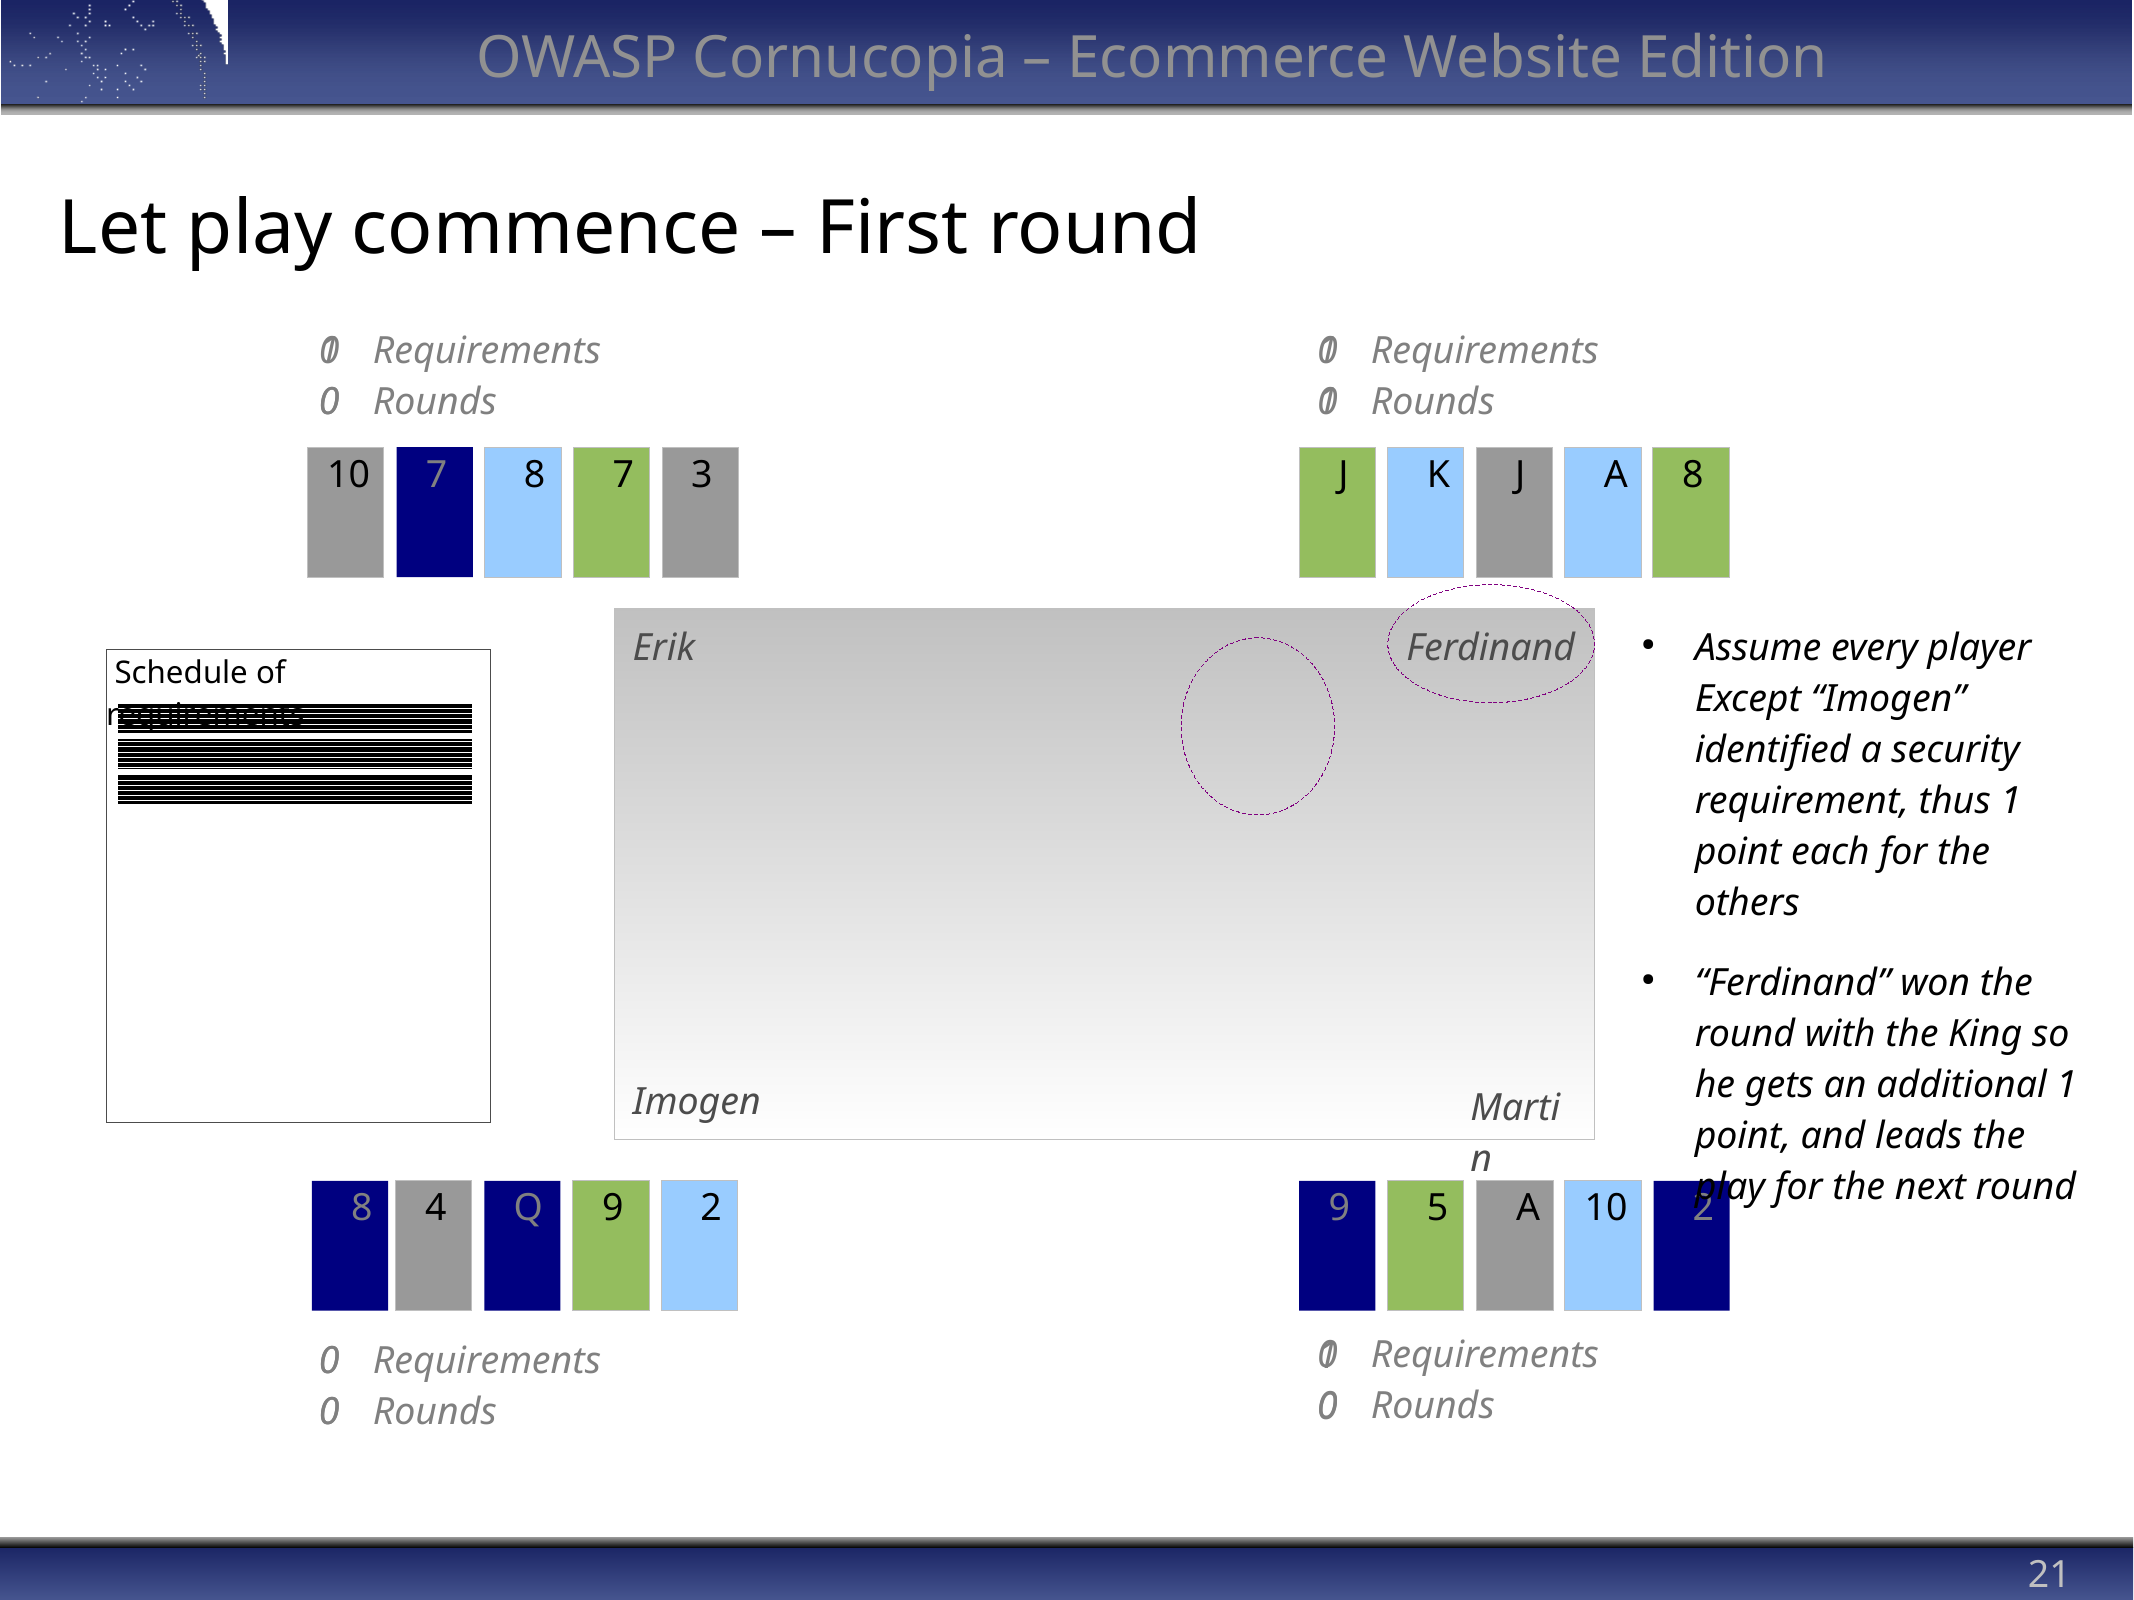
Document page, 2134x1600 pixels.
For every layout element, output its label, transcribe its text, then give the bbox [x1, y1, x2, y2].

list Requirements Rounds [1388, 1327, 1654, 1418]
list Schedule of requirements [106, 649, 491, 1123]
list A [1476, 1180, 1554, 1311]
list A [1564, 447, 1642, 578]
list 8 [484, 447, 562, 578]
list Ferdinand [1406, 620, 1607, 681]
list 10 [307, 447, 384, 578]
list Martin [1470, 1080, 1576, 1141]
list [614, 608, 1595, 1140]
list J [1476, 447, 1553, 578]
title Let play commence – First round [58, 124, 2126, 325]
list [118, 773, 473, 804]
list Q [484, 1180, 561, 1311]
list 2 [661, 1180, 738, 1311]
list Imogen [632, 1074, 798, 1135]
list Erik [632, 620, 739, 681]
list Requirements Rounds [1376, 323, 1654, 414]
list J [1299, 447, 1376, 578]
list 7 [396, 447, 473, 578]
list 2 [1653, 1211, 1730, 1311]
list K [1387, 447, 1464, 578]
list Assume every player Except “Imogen” identified a security requirement, thus 1 point each for the others “Ferdinand” won the round with the King so he gets an additional 1 point, and leads the play for the next round [1624, 620, 2097, 1211]
list [118, 738, 473, 768]
list 1 0 [1316, 1328, 1388, 1419]
list 1 1 [1316, 323, 1376, 414]
list 3 [662, 447, 739, 578]
list Requirements Rounds [378, 1333, 656, 1424]
list 0 0 [318, 1333, 378, 1424]
list Requirements Rounds [378, 323, 656, 414]
list 8 [311, 1180, 389, 1311]
list 1 0 [318, 323, 378, 414]
list 8 [1652, 447, 1730, 578]
list 4 [395, 1180, 472, 1311]
list [118, 702, 473, 733]
list 7 [573, 447, 650, 578]
list 5 [1387, 1180, 1464, 1311]
list 10 [1564, 1180, 1642, 1311]
list 9 [572, 1180, 650, 1311]
list 9 [1299, 1180, 1376, 1311]
